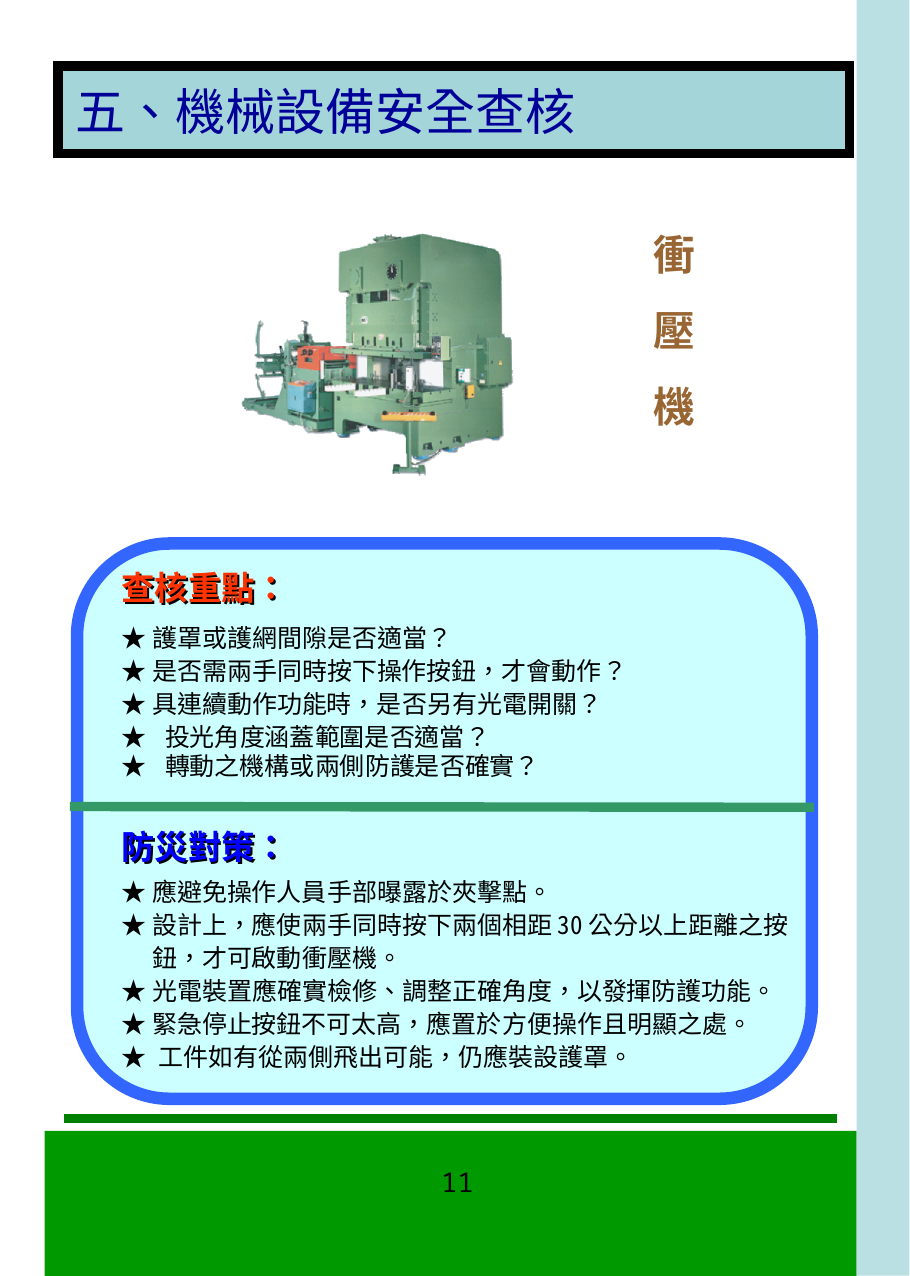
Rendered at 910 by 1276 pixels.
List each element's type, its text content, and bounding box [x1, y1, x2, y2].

text_box [77, 812, 105, 1073]
text_box [124, 543, 764, 555]
text_box [77, 569, 105, 801]
text_box [112, 1079, 777, 1099]
text_box 衝 壓 機 [574, 220, 774, 440]
text_box 查核重點： ★ 護罩或護網間隙是否適當？ ★ 是否需兩手同時按下操作按鈕，才會動作？ ★ 具連續動作功能時，是否另有光電開關？ ★ 投光角度涵蓋範圍是否適當？ ★ 轉動之機構或兩側防護是否確實？ 防災對策： ★ 應避免操作人員手部曝露於夾擊點。 ★ 設計上，應使兩手同時按下兩個相距30公分以上距離之按鈕，才可啟動衝壓機。 ★ 光電裝置應確實檢修、調整正確角度，以發揮防護功能。 ★ 緊急停止按鈕不可太高，應置於方便操作且明顯之處。 ★ 工件如有從兩側飛出可能，仍應裝設護罩。 [105, 555, 824, 1079]
text_box 11 [422, 1157, 493, 1207]
text_box 五、機械設備安全查核 [59, 70, 763, 150]
text_box [856, 0, 910, 1276]
picture [230, 224, 526, 489]
